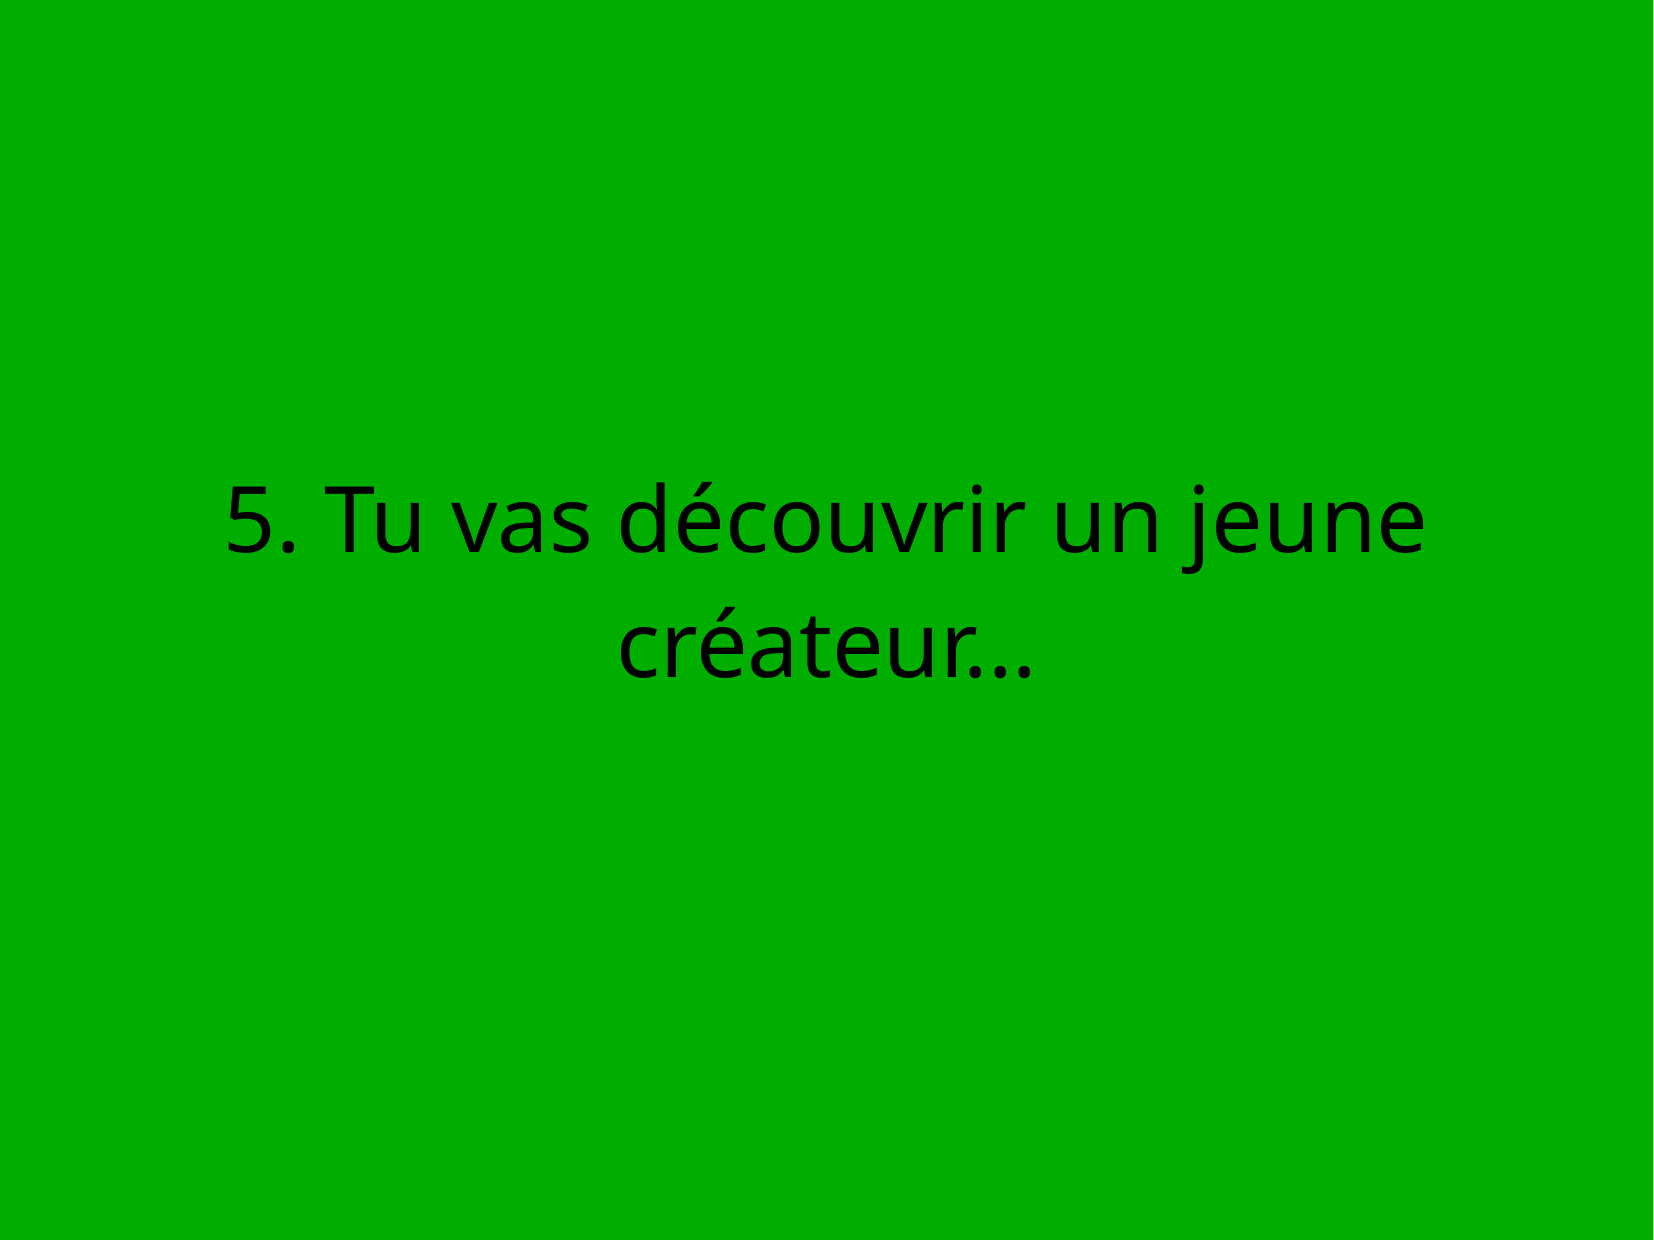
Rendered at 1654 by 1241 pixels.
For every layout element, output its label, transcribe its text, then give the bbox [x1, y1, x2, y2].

subtitle 5. Tu vas découvrir un jeune créateur... [82, 49, 1571, 1109]
